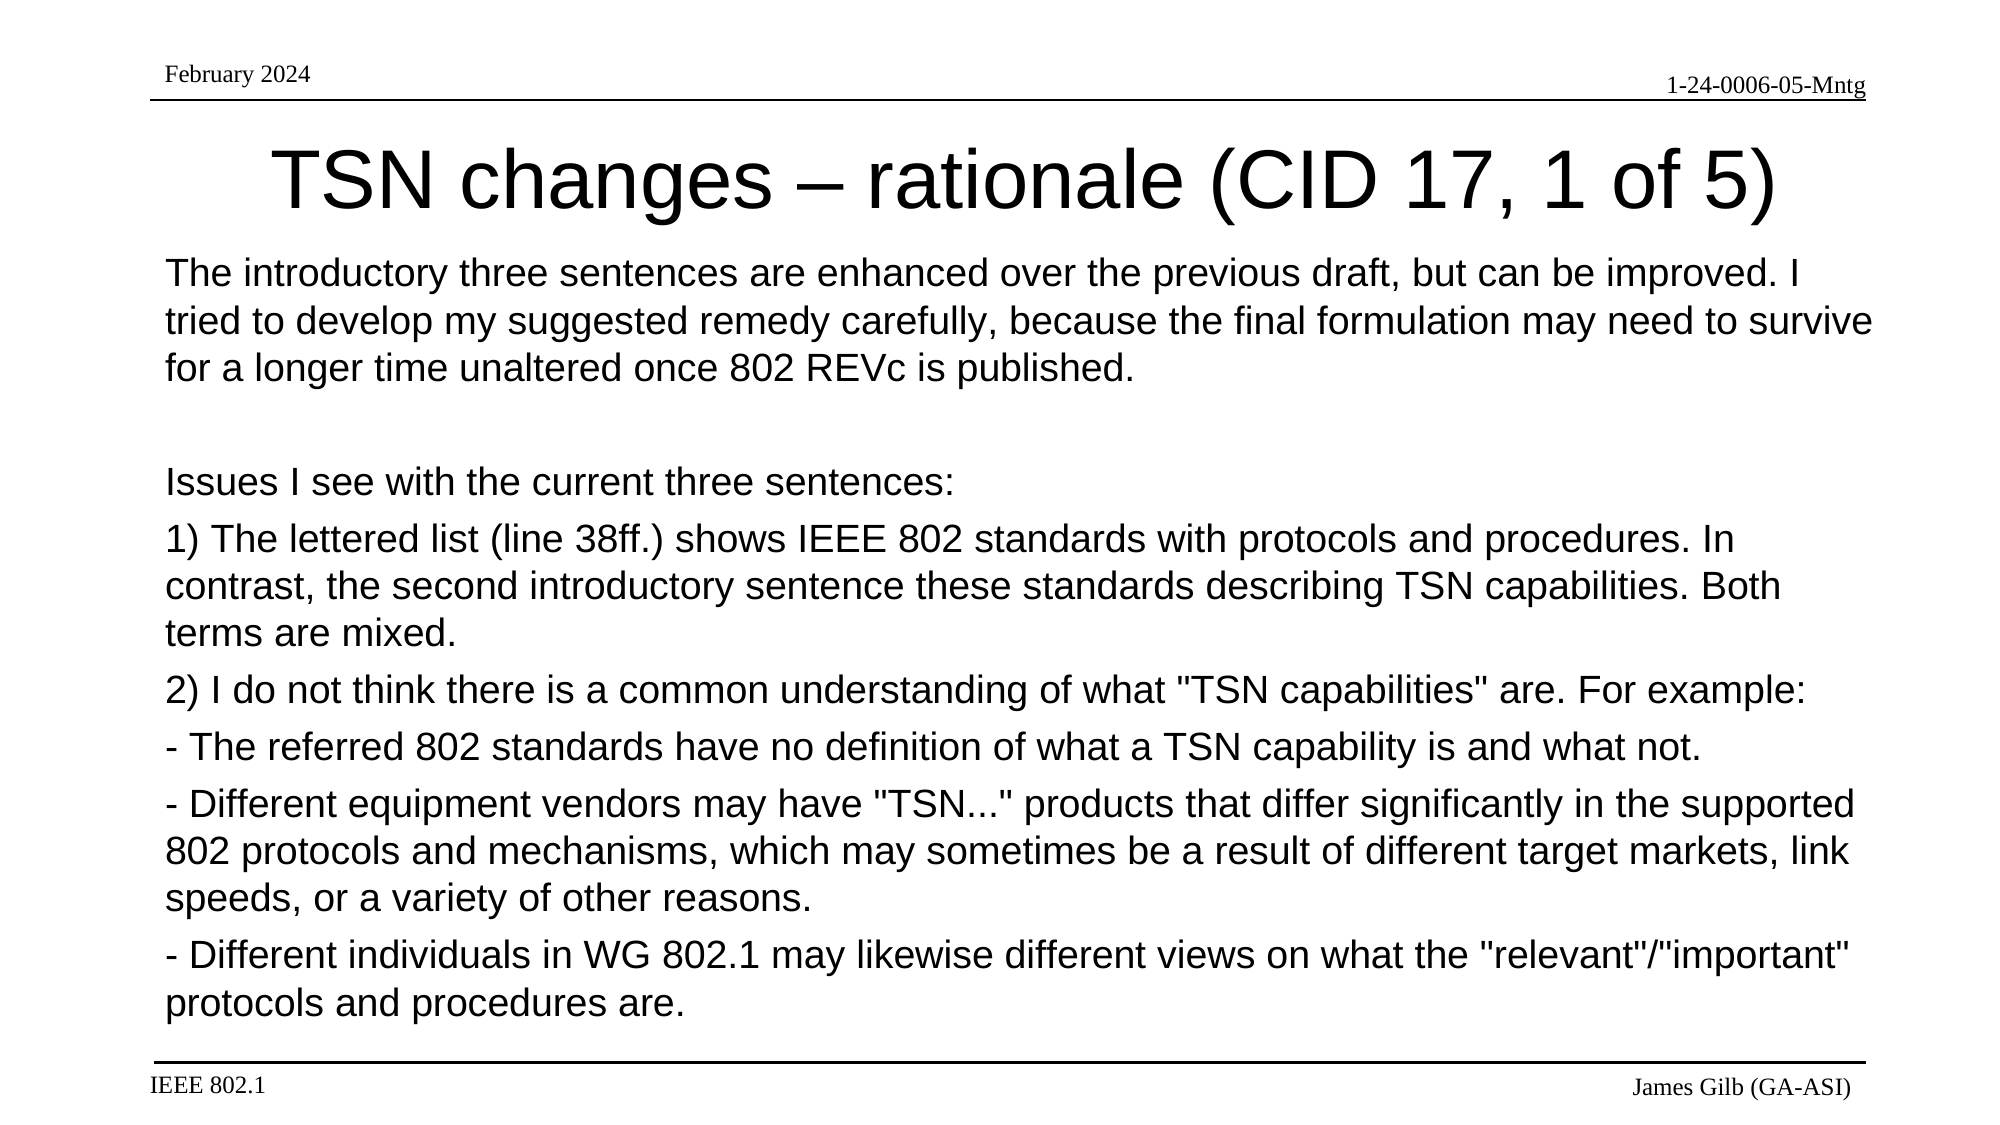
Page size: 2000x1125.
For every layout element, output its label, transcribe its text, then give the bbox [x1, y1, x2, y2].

title TSN changes – rationale (CID 17, 1 of 5) [150, 112, 1900, 238]
list The introductory three sentences are enhanced over the previous draft, but can be improved. I tried to develop my suggested remedy carefully, because the final formulation may need to survive for a longer time unaltered once 802 REVc is published. Issues I see with the current three sentences: 1) The lettered list (line 38ff.) shows IEEE 802 standards with protocols and procedures. In contrast, the second introductory sentence these standards describing TSN capabilities. Both terms are mixed. 2) I do not think there is a common understanding of what "TSN capabilities" are. For example: - The referred 802 standards have no definition of what a TSN capability is and what not. - Different equipment vendors may have "TSN..." products that differ significantly in the supported 802 protocols and mechanisms, which may sometimes be a result of different target markets, link speeds, or a variety of other reasons. - Different individuals in WG 802.1 may likewise different views on what the "relevant"/"important" protocols and procedures are. [149, 239, 1900, 1051]
